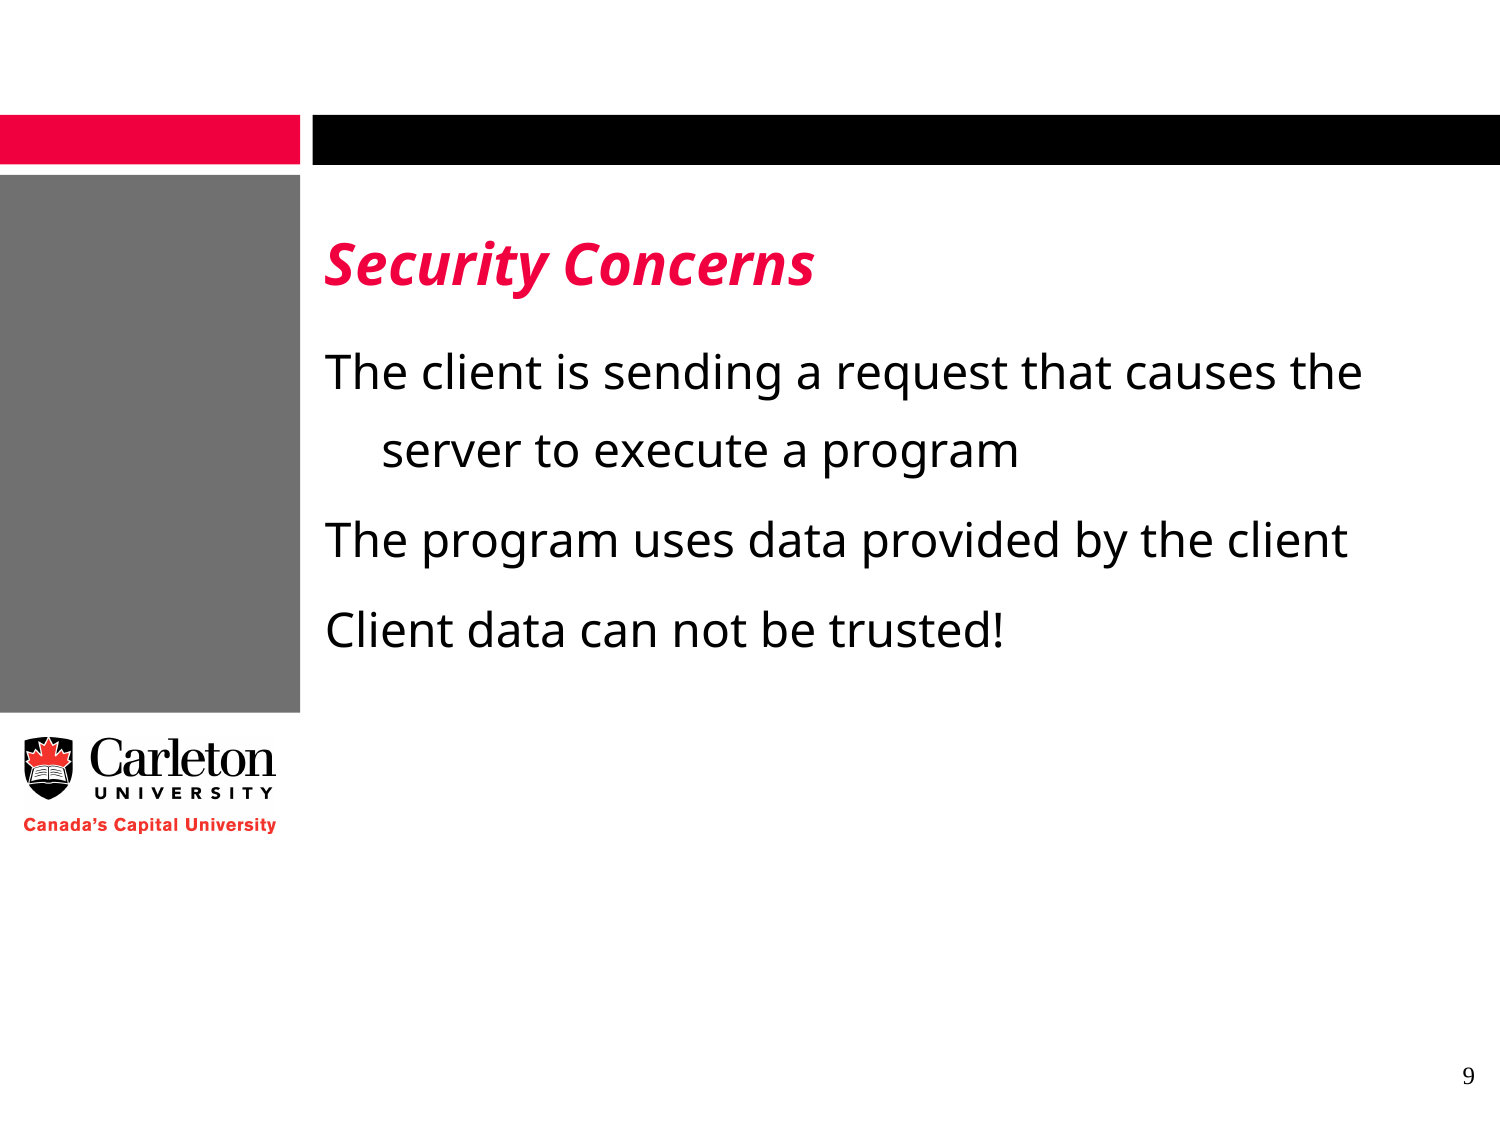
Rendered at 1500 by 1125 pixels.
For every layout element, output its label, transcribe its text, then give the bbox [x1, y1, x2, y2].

picture [24, 737, 276, 834]
list The client is sending a request that causes the server to execute a program The program uses data provided by the client Client data can not be trusted! [324, 324, 1450, 1036]
title Security Concerns [324, 194, 1450, 324]
